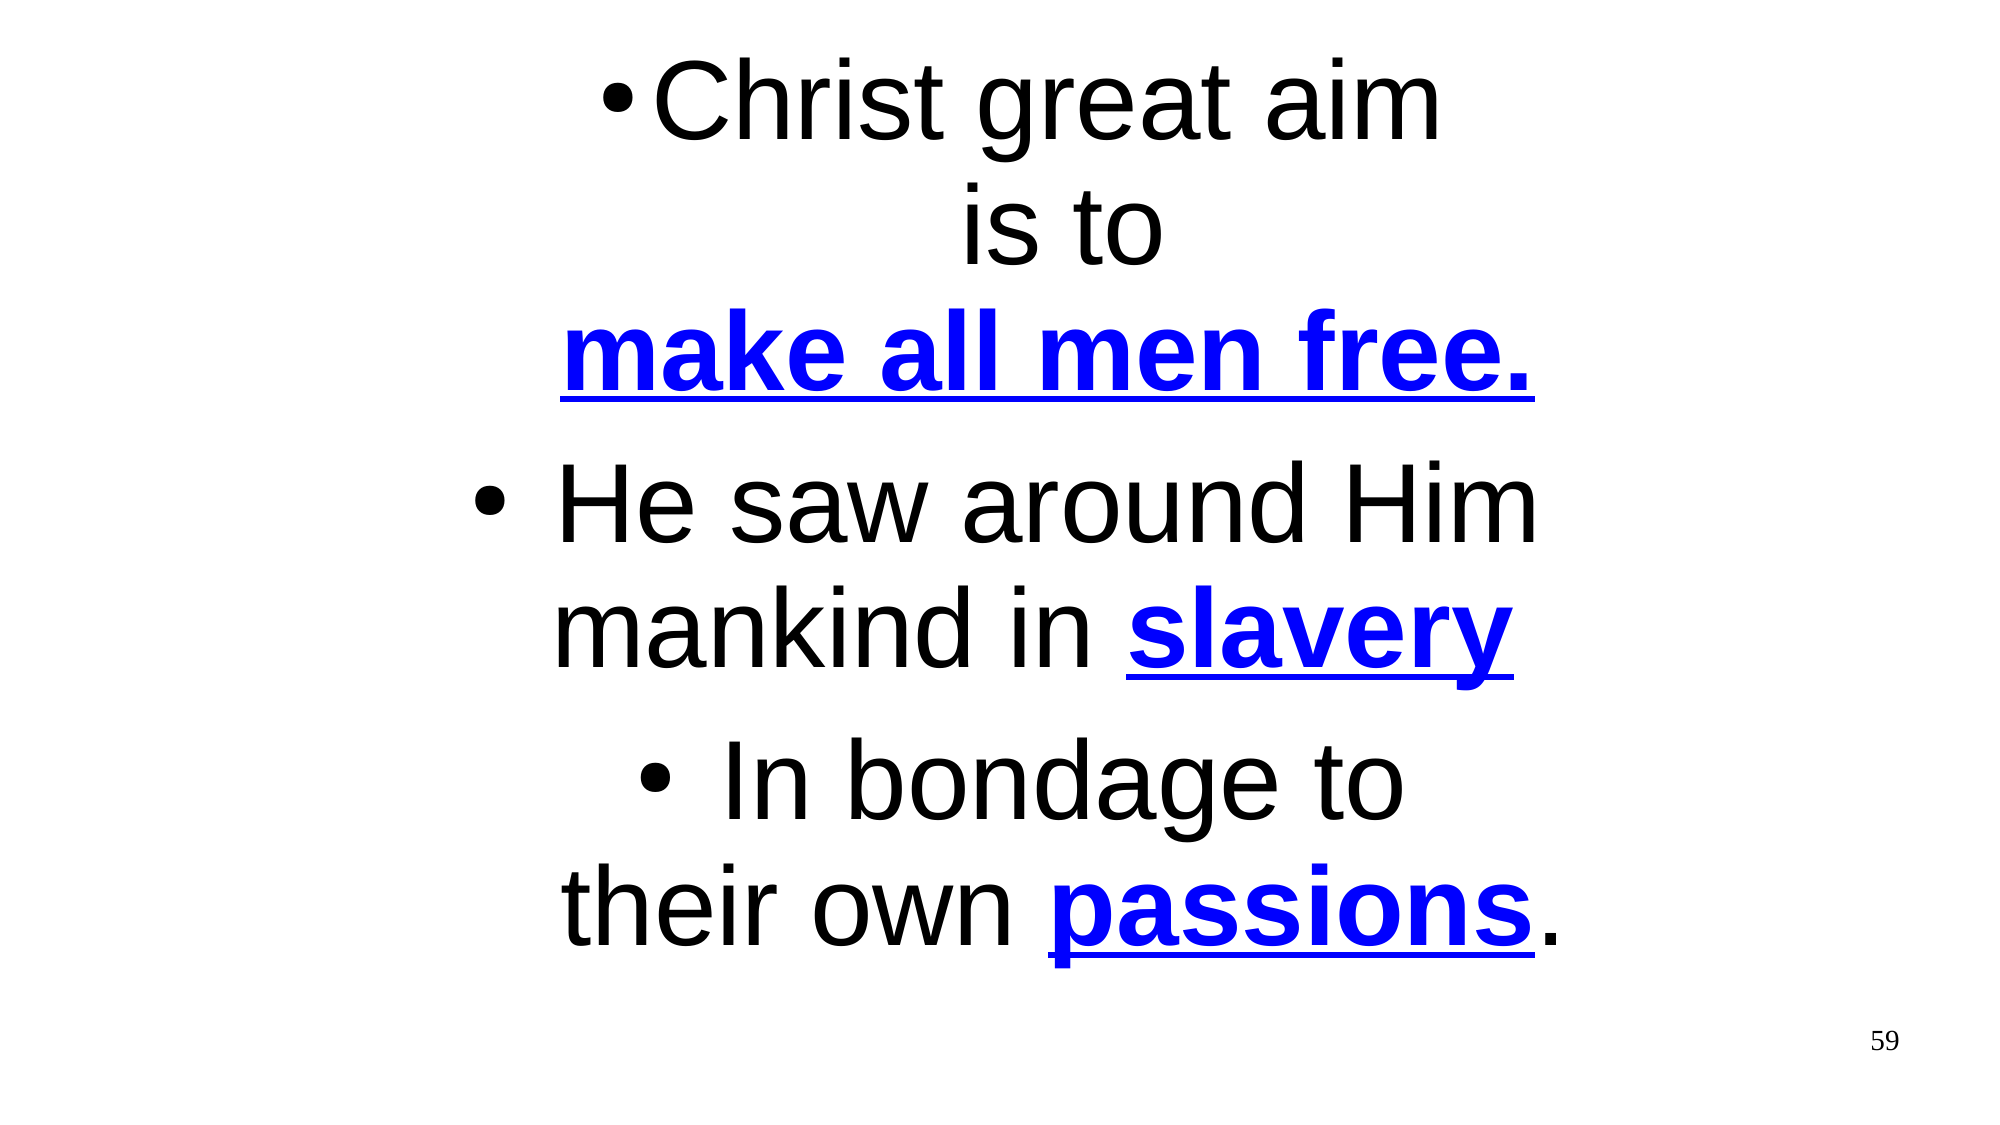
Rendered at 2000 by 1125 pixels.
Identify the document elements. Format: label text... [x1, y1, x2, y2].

list Christ great aim is to make all men free. He saw around Him mankind in slavery In bondage to their own passions. [37, 37, 1988, 1088]
